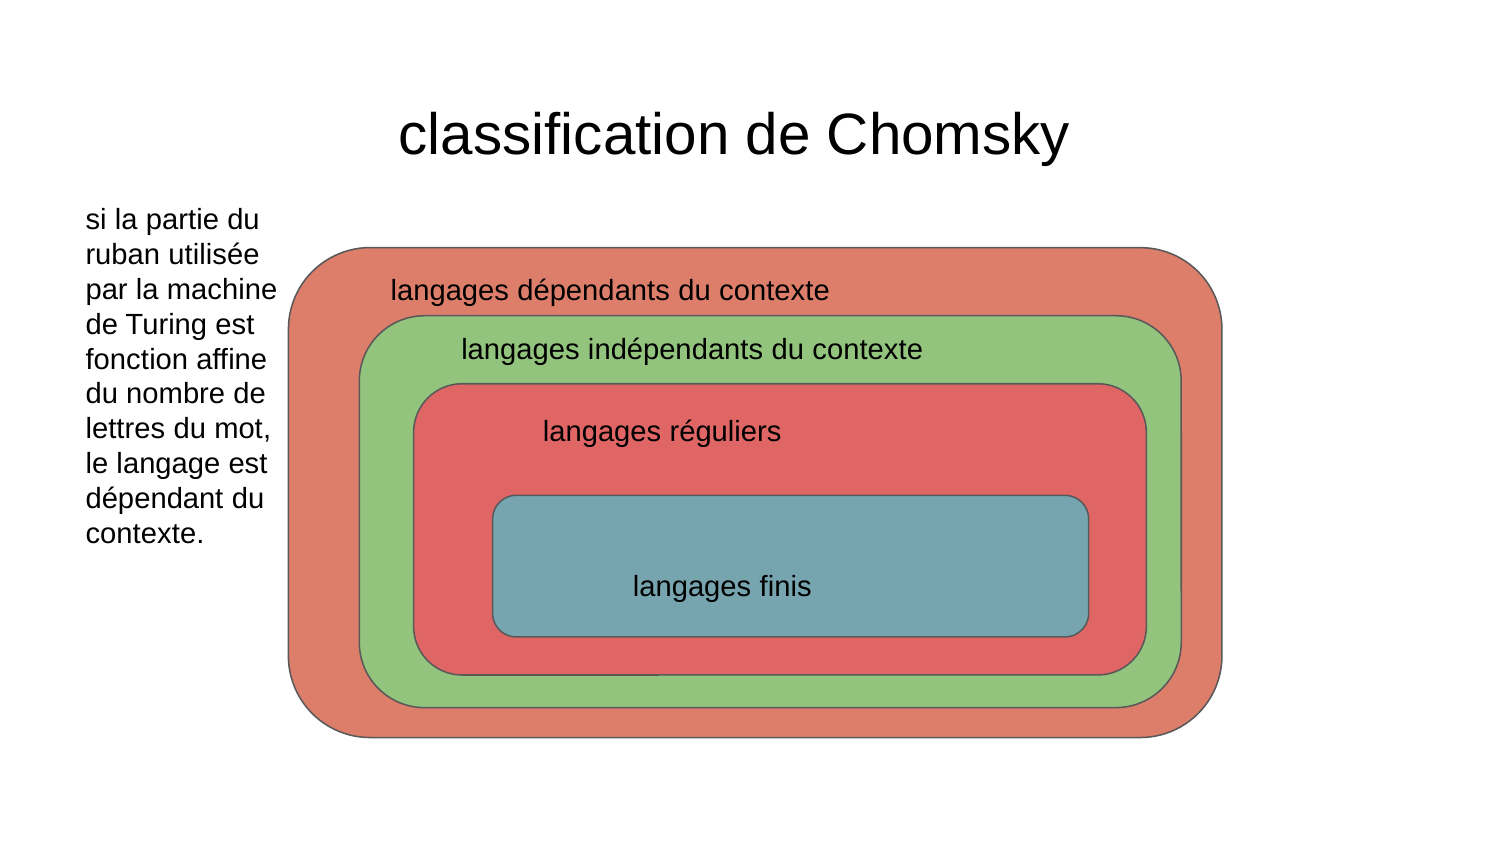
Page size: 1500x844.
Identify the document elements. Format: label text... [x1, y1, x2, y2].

text_box langages réguliers [528, 397, 939, 466]
text_box langages finis [617, 552, 893, 605]
text_box si la partie du ruban utilisée par la machine de Turing est fonction affine du nombre de lettres du mot, le langage est dépendant du contexte. [70, 185, 308, 754]
text_box langages dépendants du contexte [375, 255, 997, 324]
text_box langages indépendants du contexte [446, 315, 1100, 384]
text_box [308, 247, 1222, 738]
title classification de Chomsky [383, 81, 1117, 176]
